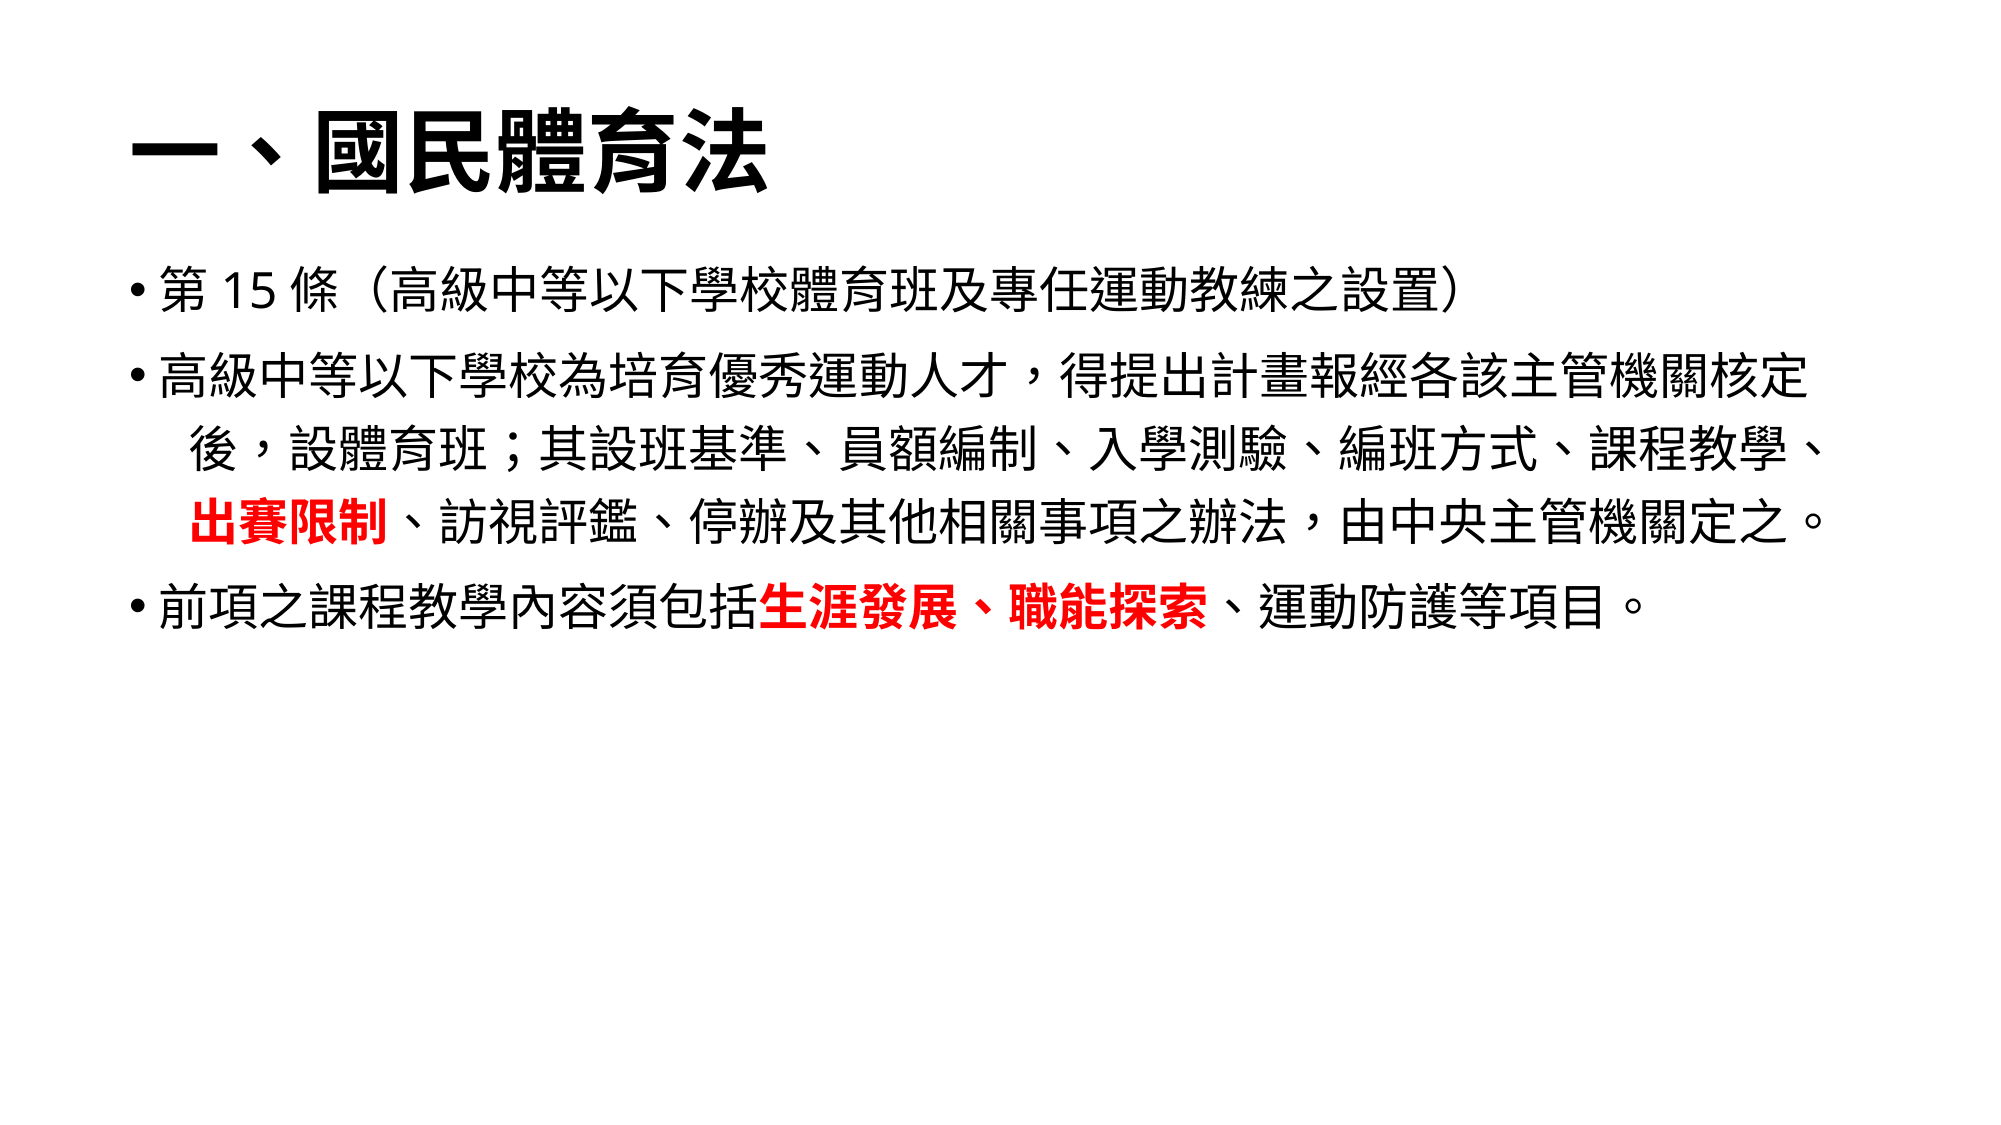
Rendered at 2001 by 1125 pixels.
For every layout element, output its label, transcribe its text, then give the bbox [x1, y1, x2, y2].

title 一、國民體育法 [114, 59, 1886, 238]
list 第15條（高級中等以下學校體育班及專任運動教練之設置） 高級中等以下學校為培育優秀運動人才，得提出計畫報經各該主管機關核定後，設體育班；其設班基準、員額編制、入學測驗、編班方式、課程教學、出賽限制、訪視評鑑、停辦及其他相關事項之辦法，由中央主管機關定之。 前項之課程教學內容須包括生涯發展、職能探索、運動防護等項目。 [114, 238, 1886, 1095]
